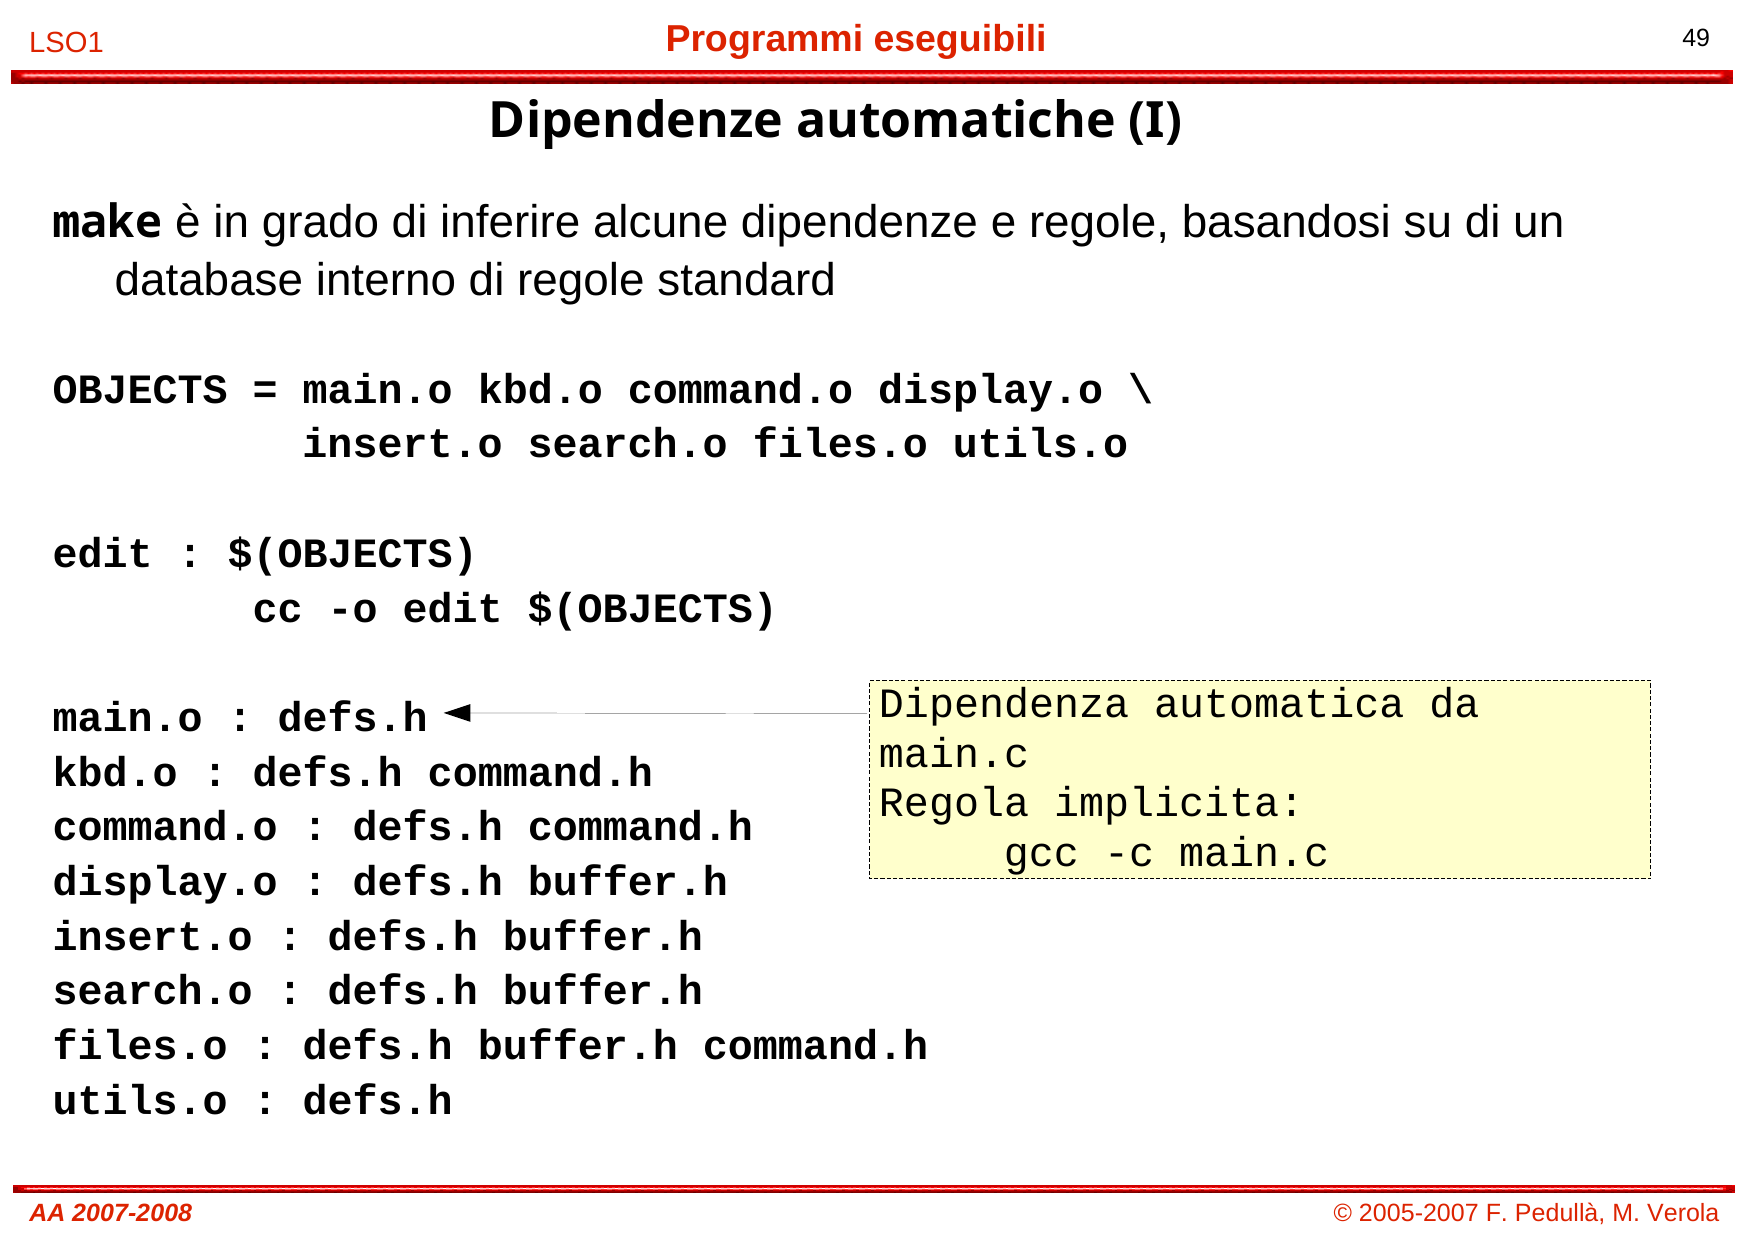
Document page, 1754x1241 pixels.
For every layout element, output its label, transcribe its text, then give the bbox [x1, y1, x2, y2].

picture [13, 1185, 1735, 1193]
title Dipendenze automatiche (I) [488, 72, 1265, 168]
picture [11, 70, 1733, 84]
list make è in grado di inferire alcune dipendenze e regole, basandosi su di un database interno di regole standard OBJECTS = main.o kbd.o command.o display.o \ insert.o search.o files.o utils.o edit : $(OBJECTS) cc -o edit $(OBJECTS) main.o : defs.h kbd.o : defs.h command.h command.o : defs.h command.h display.o : defs.h buffer.h insert.o : defs.h buffer.h search.o : defs.h buffer.h files.o : defs.h buffer.h command.h utils.o : defs.h [52, 188, 1690, 1150]
text_box Dipendenza automatica da main.c Regola implicita: gcc -c main.c [869, 680, 1651, 867]
